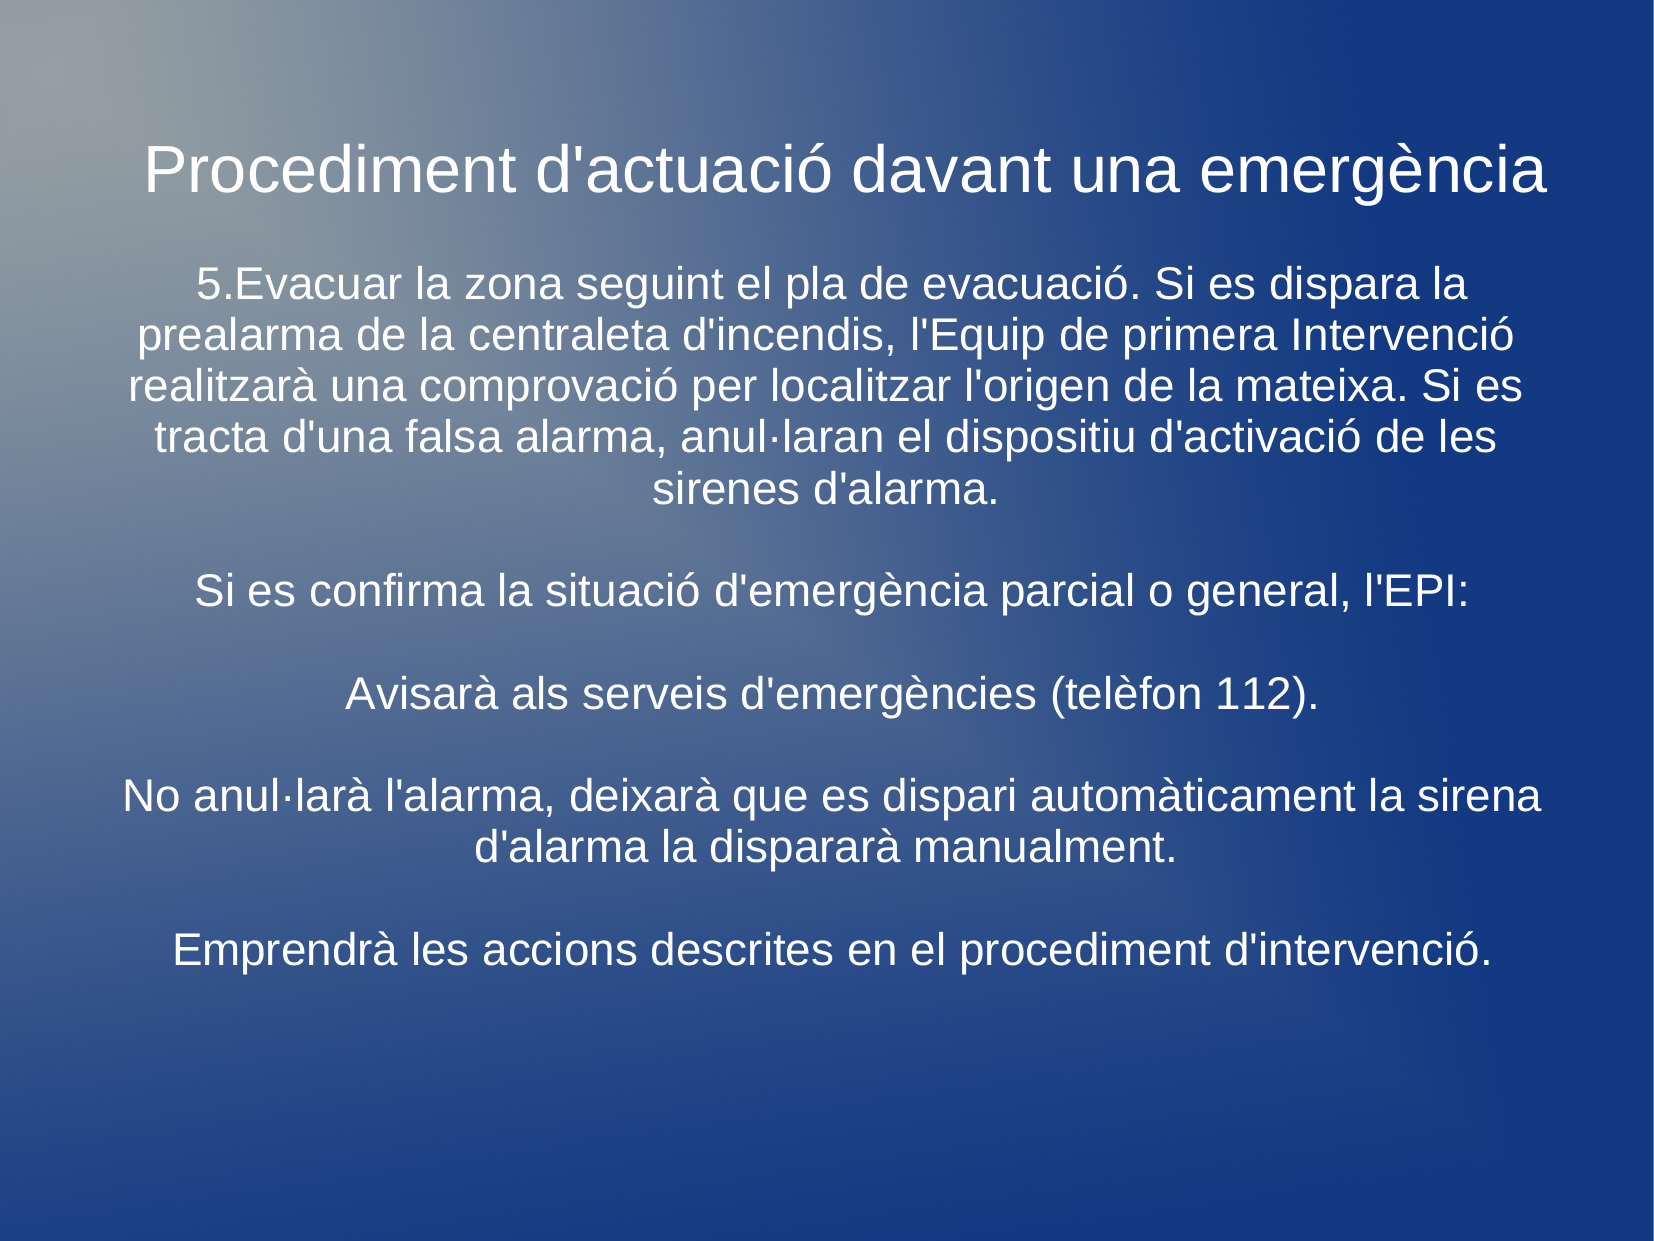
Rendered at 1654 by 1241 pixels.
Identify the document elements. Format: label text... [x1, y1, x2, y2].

picture [0, 0, 1654, 1241]
subtitle Procediment d'actuació davant una emergència 5.Evacuar la zona seguint el pla de evacuació. Si es dispara la prealarma de la centraleta d'incendis, l'Equip de primera Intervenció realitzarà una comprovació per localitzar l'origen de la mateixa. Si es tracta d'una falsa alarma, anul·laran el dispositiu d'activació de les sirenes d'alarma. Si es confirma la situació d'emergència parcial o general, l'EPI: Avisarà als serveis d'emergències (telèfon 112). No anul·larà l'alarma, deixarà que es dispari automàticament la sirena d'alarma la dispararà manualment. Emprendrà les accions descrites en el procediment d'intervenció. [82, 49, 1571, 1109]
